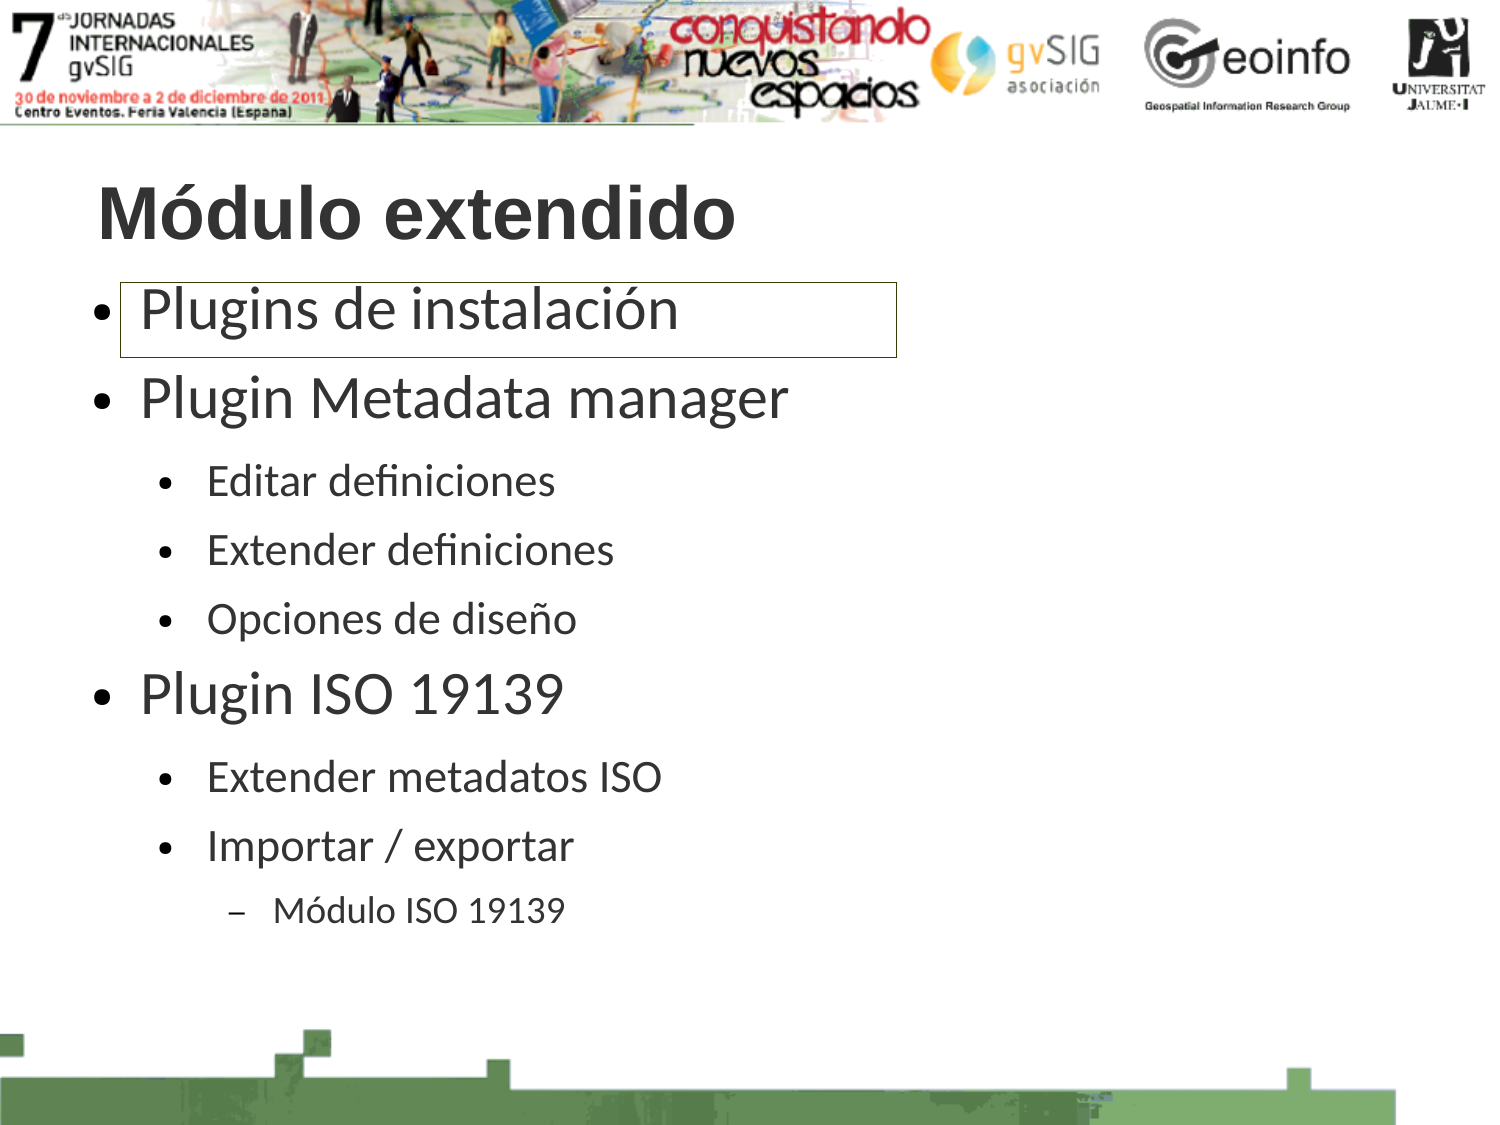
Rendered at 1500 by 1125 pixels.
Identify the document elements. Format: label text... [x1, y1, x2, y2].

picture [0, 0, 1500, 1125]
list Plugins de instalación Plugin Metadata manager Editar definiciones Extender definiciones Opciones de diseño Plugin ISO 19139 Extender metadatos ISO Importar / exportar Módulo ISO 19139 [121, 283, 896, 357]
list Plugins de instalación Plugin Metadata manager Editar definiciones Extender definiciones Opciones de diseño Plugin ISO 19139 Extender metadatos ISO Importar / exportar Módulo ISO 19139 [75, 282, 1351, 938]
title Módulo extendido [97, 155, 1401, 273]
